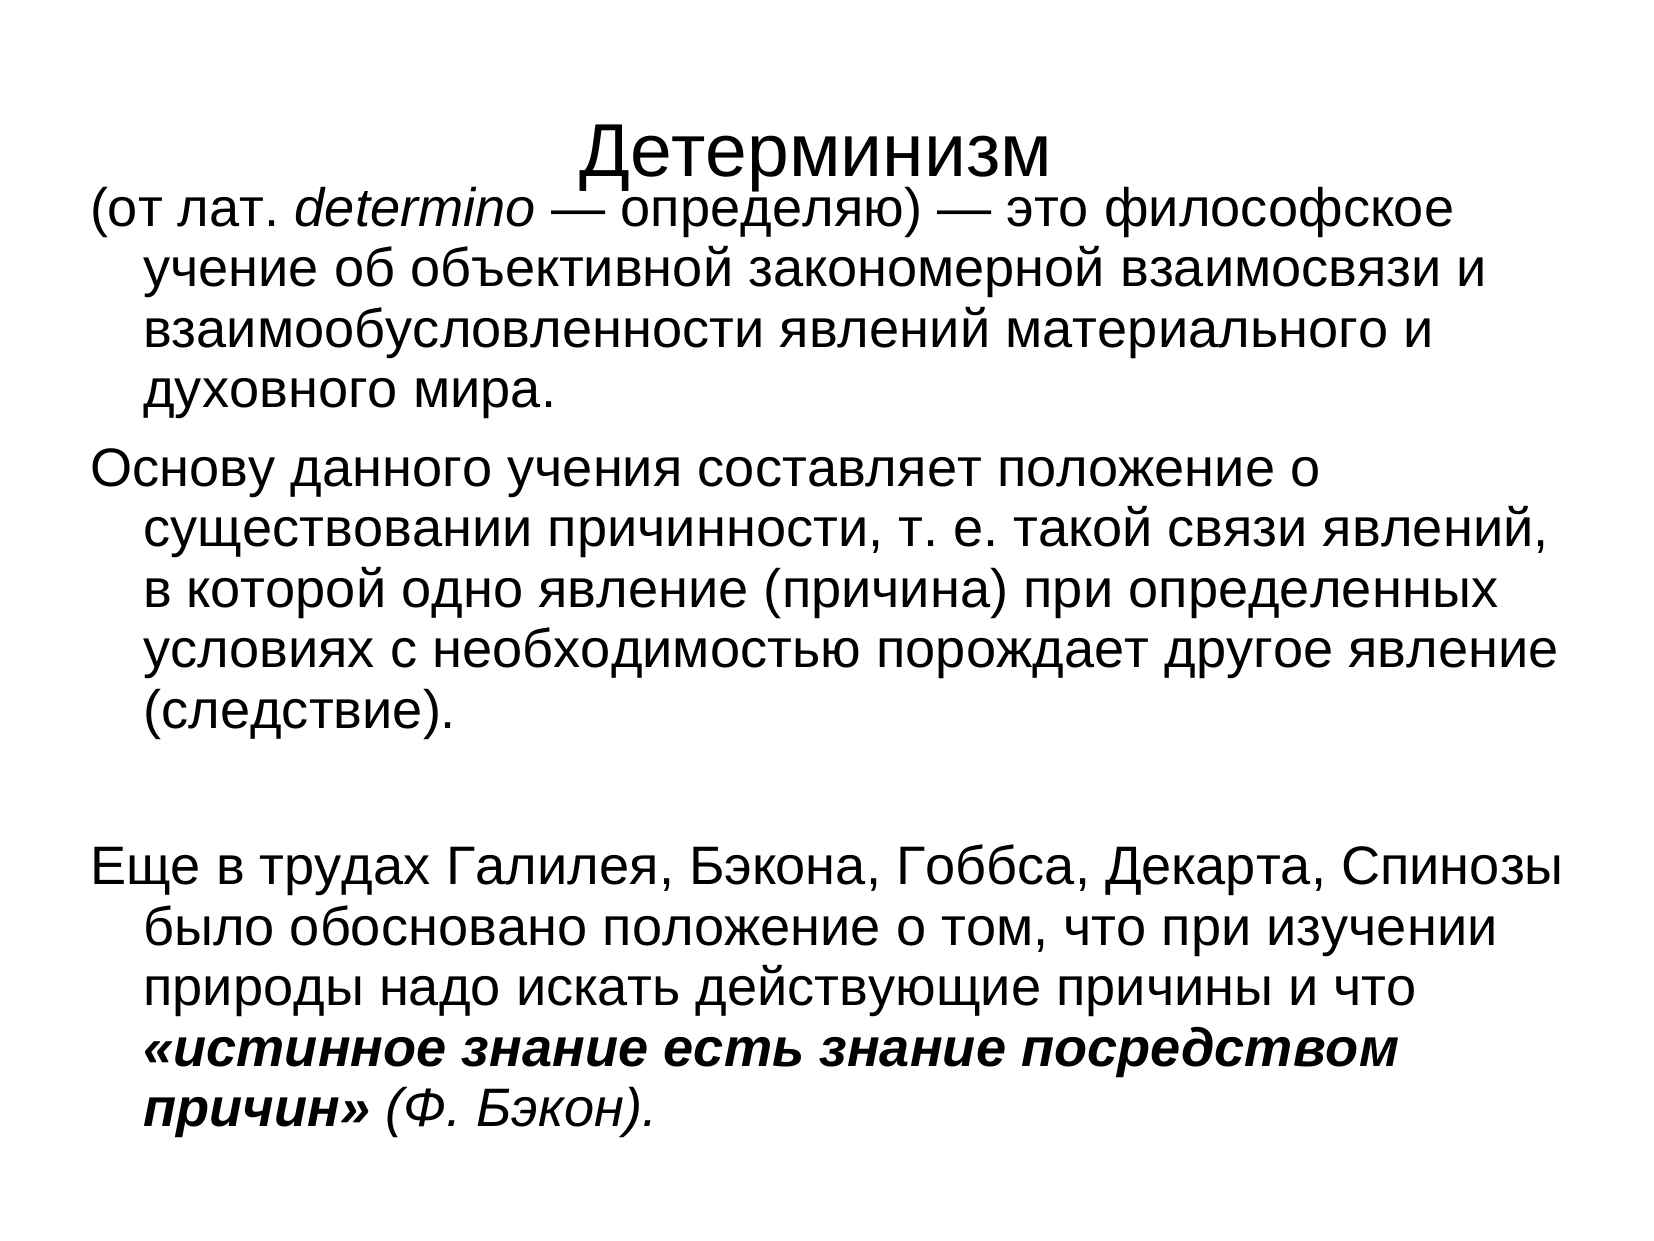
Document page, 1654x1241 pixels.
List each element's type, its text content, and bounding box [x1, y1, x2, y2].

title Детерминизм [82, 49, 1571, 257]
list (от лат. determino ― определяю) ― это философское учение об объективной закономерной взаимосвязи и взаимообусловленности явлений материального и духовного мира. Основу данного учения составляет положение о существовании причинности, т. е. такой связи явлений, в которой одно явление (причина) при определенных условиях с необходимостью порождает другое явление (следствие). Еще в трудах Галилея, Бэкона, Гоббса, Декарта, Спинозы было обосновано положение о том, что при изучении природы надо искать действующие причины и что «истинное знание есть знание посредством причин» (Ф. Бэкон). [88, 177, 1577, 1231]
